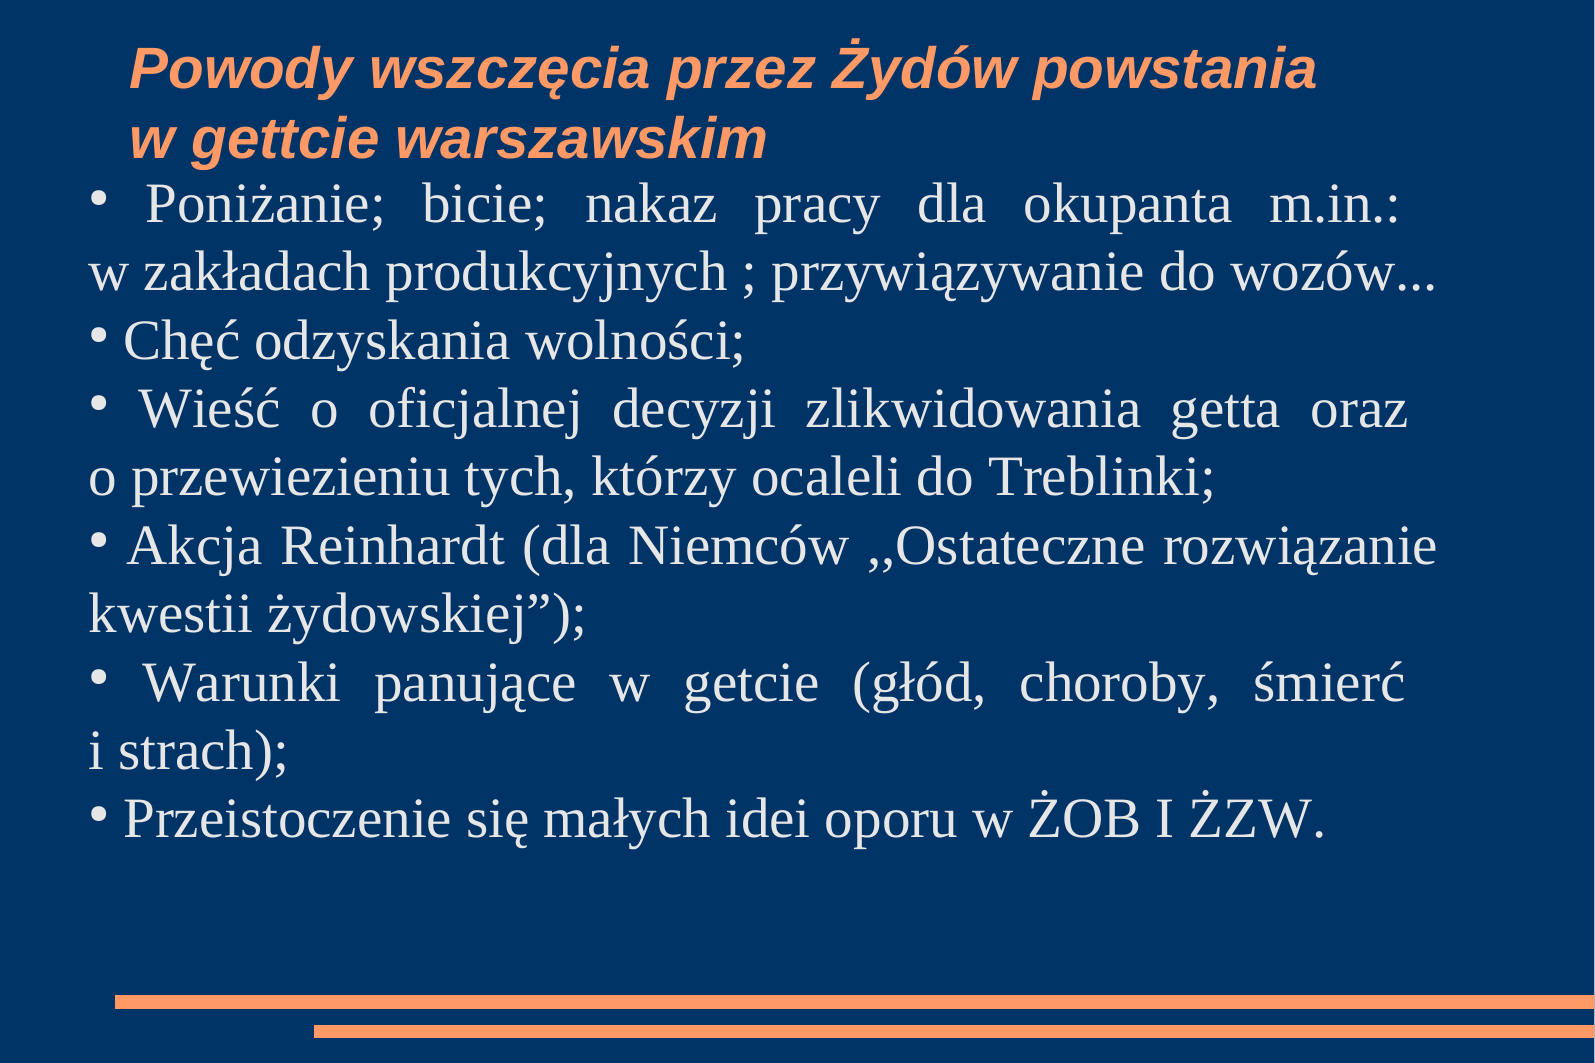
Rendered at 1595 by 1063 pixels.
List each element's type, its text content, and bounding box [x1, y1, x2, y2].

list Poniżanie; bicie; nakaz pracy dla okupanta m.in.: w zakładach produkcyjnych ; przywiązywanie do wozów... Chęć odzyskania wolności; Wieść o oficjalnej decyzji zlikwidowania getta oraz o przewiezieniu tych, którzy ocaleli do Treblinki; Akcja Reinhardt (dla Niemców ,,Ostateczne rozwiązanie kwestii żydowskiej”); Warunki panujące w getcie (głód, choroby, śmierć i strach); Przeistoczenie się małych idei oporu w ŻOB I ŻZW. [88, 165, 1477, 860]
title Powody wszczęcia przez Żydów powstania w gettcie warszawskim [129, 11, 1492, 189]
